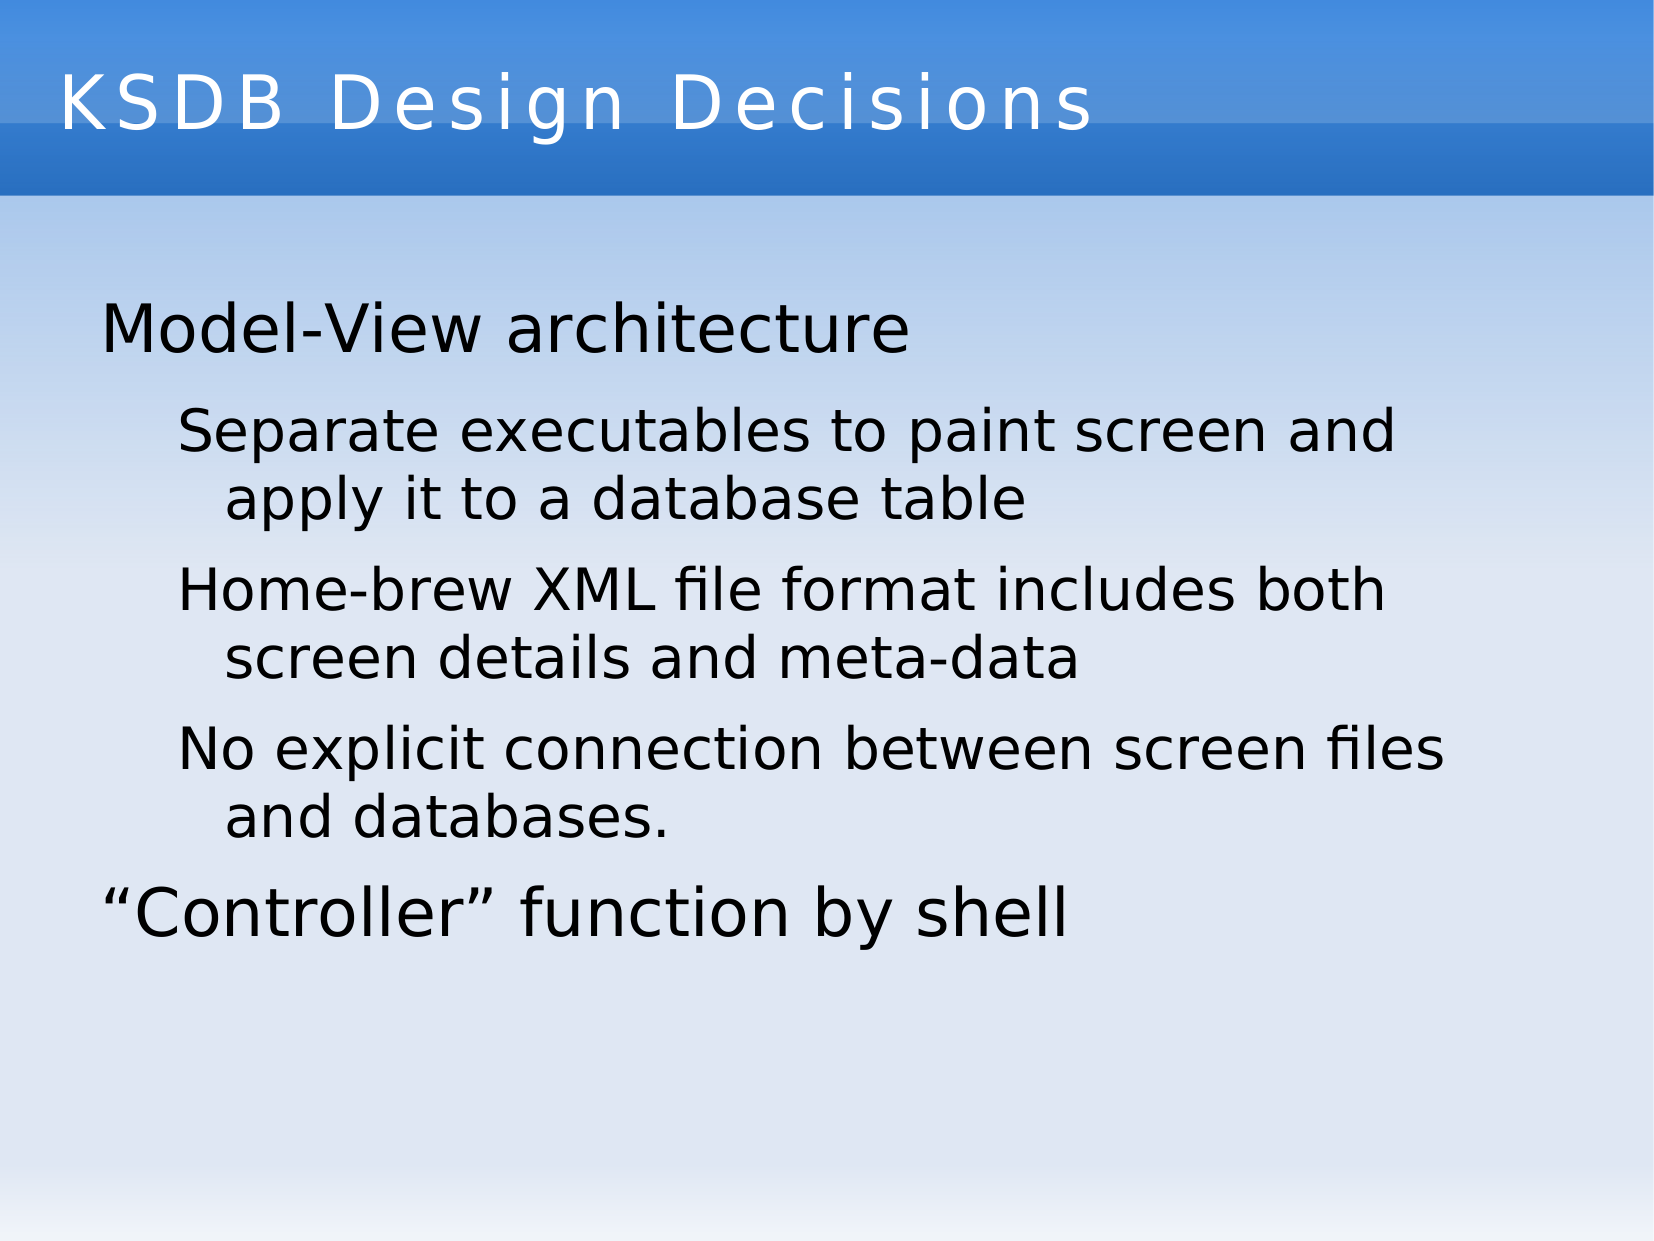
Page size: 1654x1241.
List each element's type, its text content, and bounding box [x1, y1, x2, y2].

picture [0, 0, 1654, 1241]
title KSDB Design Decisions [59, 29, 1270, 178]
list Model-View architecture Separate executables to paint screen and apply it to a database table Home-brew XML file format includes both screen details and meta-data No explicit connection between screen files and databases. “Controller” function by shell [82, 290, 1571, 1109]
